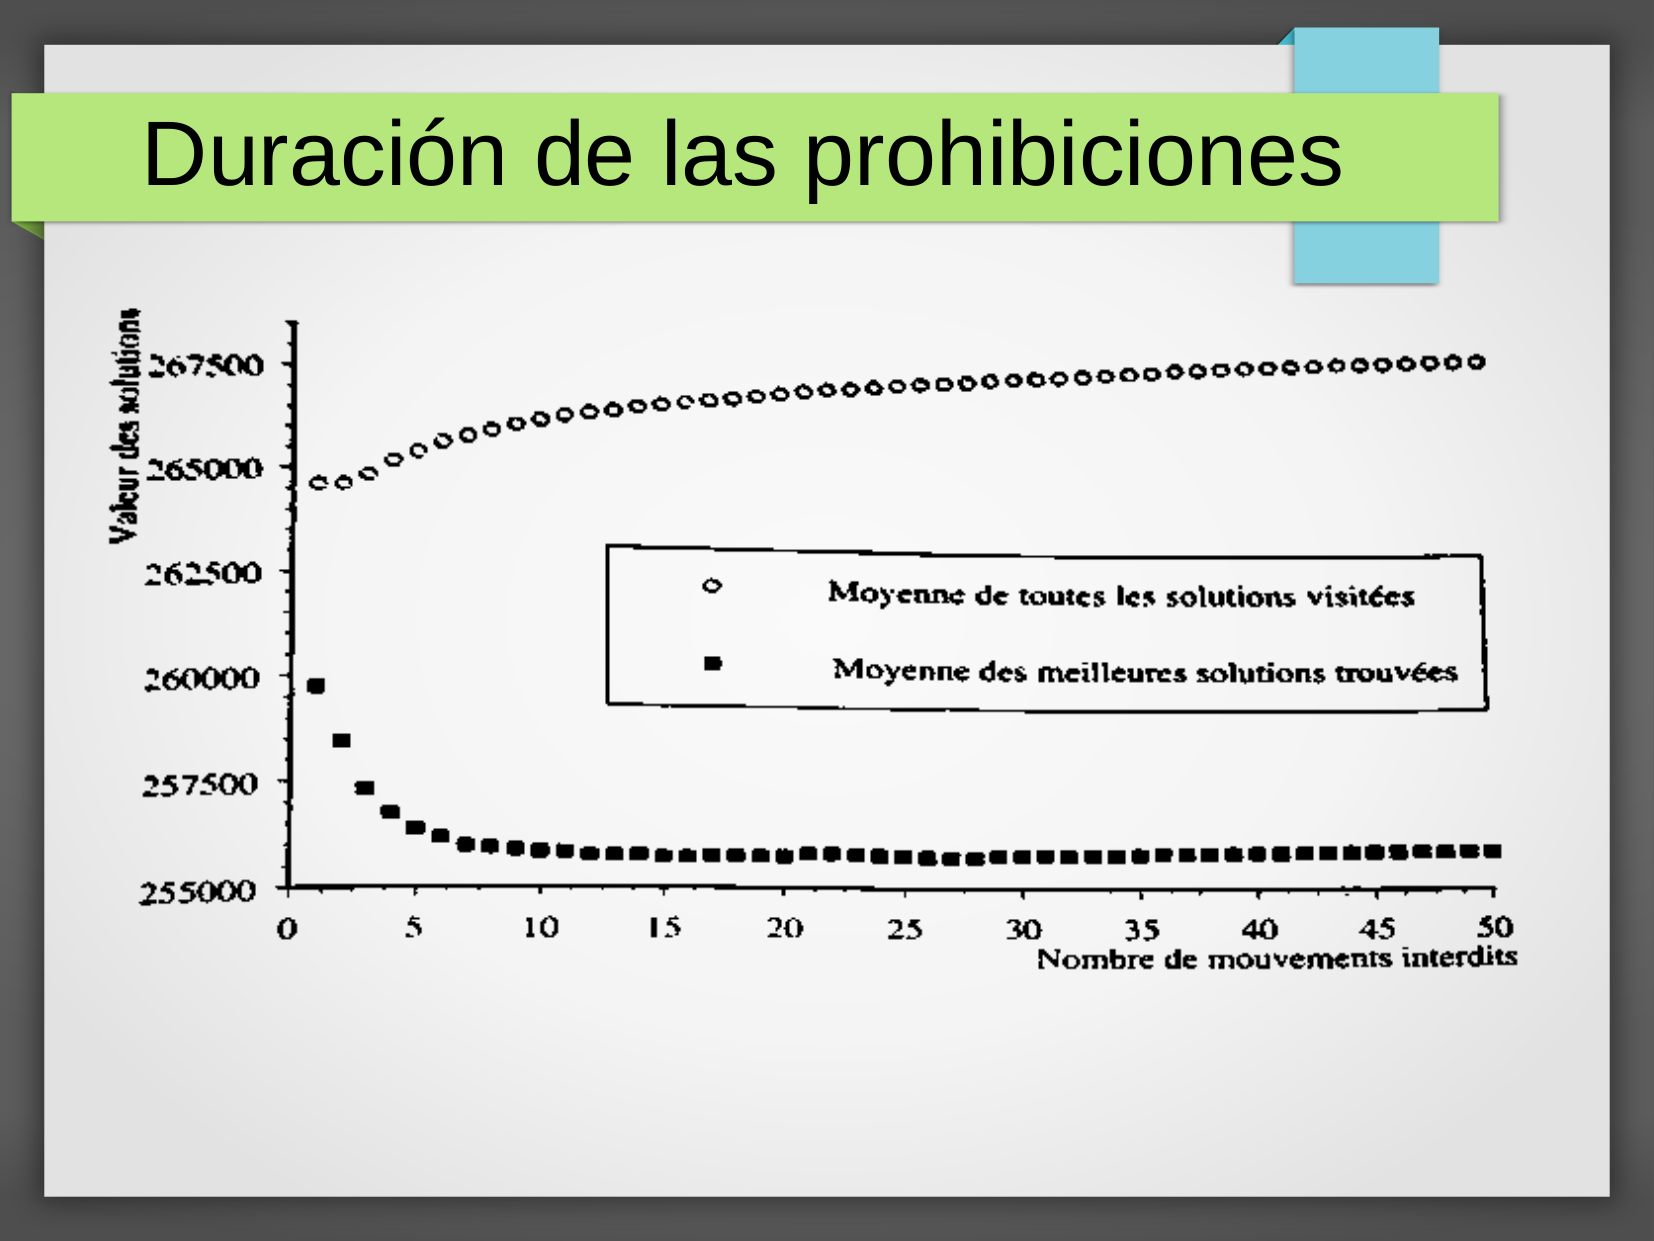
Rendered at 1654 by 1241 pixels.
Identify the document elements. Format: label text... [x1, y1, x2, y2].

title Duración de las prohibiciones [82, 51, 1406, 257]
picture [0, 0, 1654, 1241]
